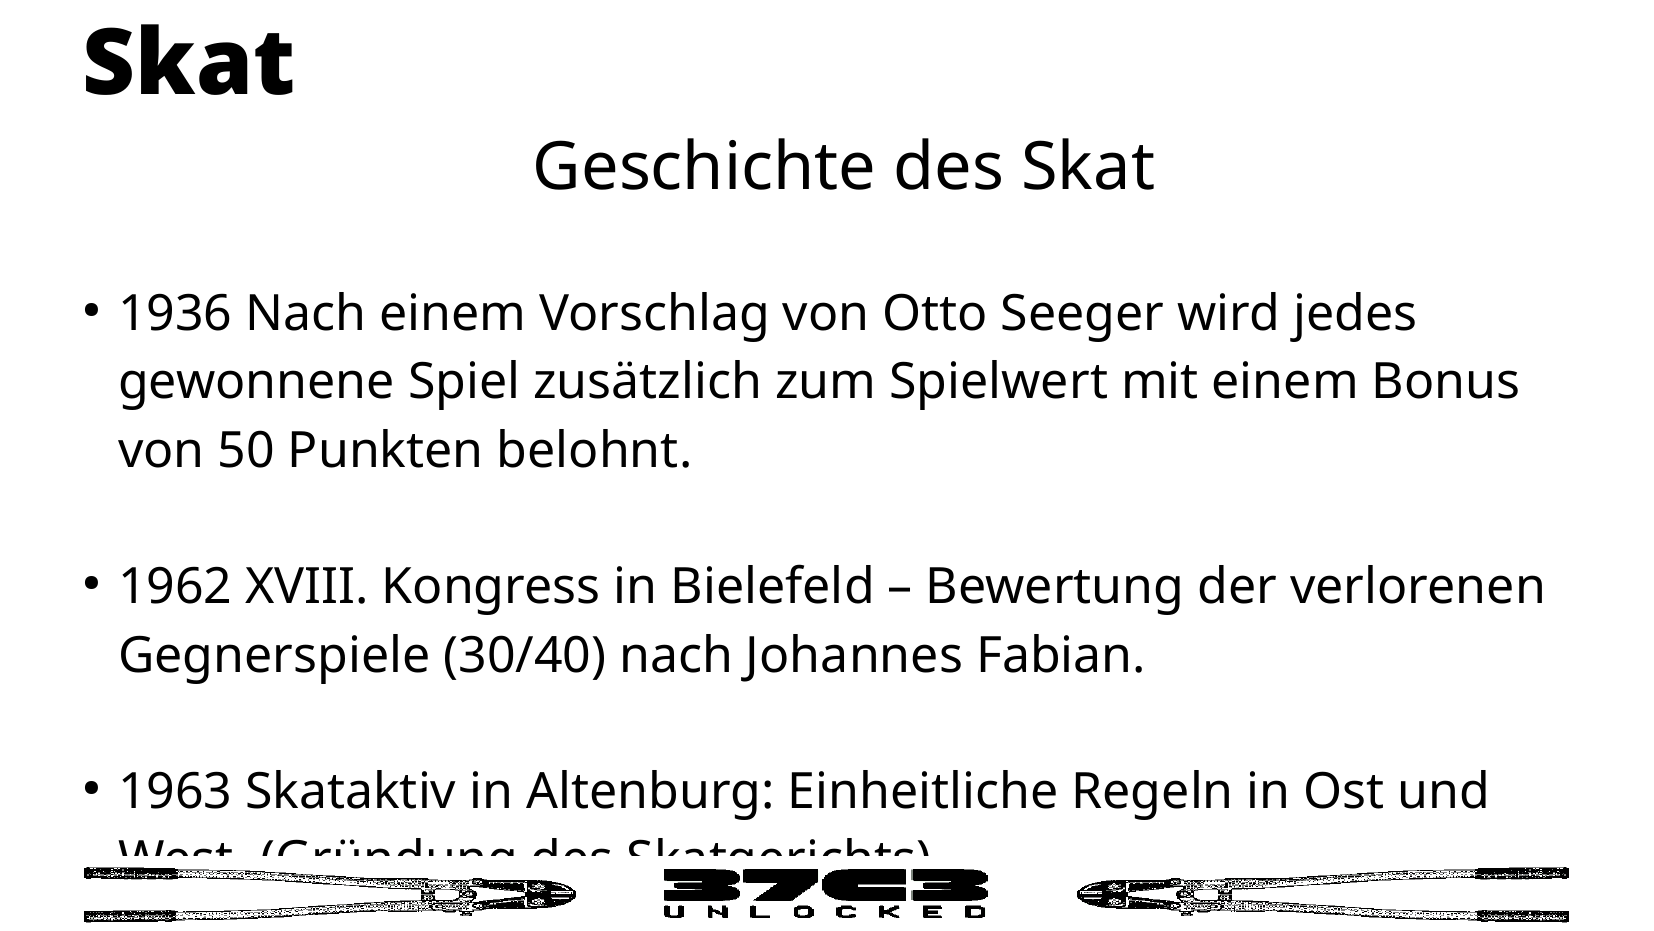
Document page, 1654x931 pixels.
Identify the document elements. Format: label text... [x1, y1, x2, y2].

title Skat [82, 0, 1571, 118]
subtitle Geschichte des Skat 1936 Nach einem Vorschlag von Otto Seeger wird jedes gewonnene Spiel zusätzlich zum Spielwert mit einem Bonus von 50 Punkten belohnt. 1962 XVIII. Kongress in Bielefeld – Bewertung der verlorenen Gegnerspiele (30/40) nach Johannes Fabian. 1963 Skataktiv in Altenburg: Einheitliche Regeln in Ost und West. (Gründung des Skatgerichts) [82, 118, 1571, 827]
picture [0, 856, 1654, 931]
